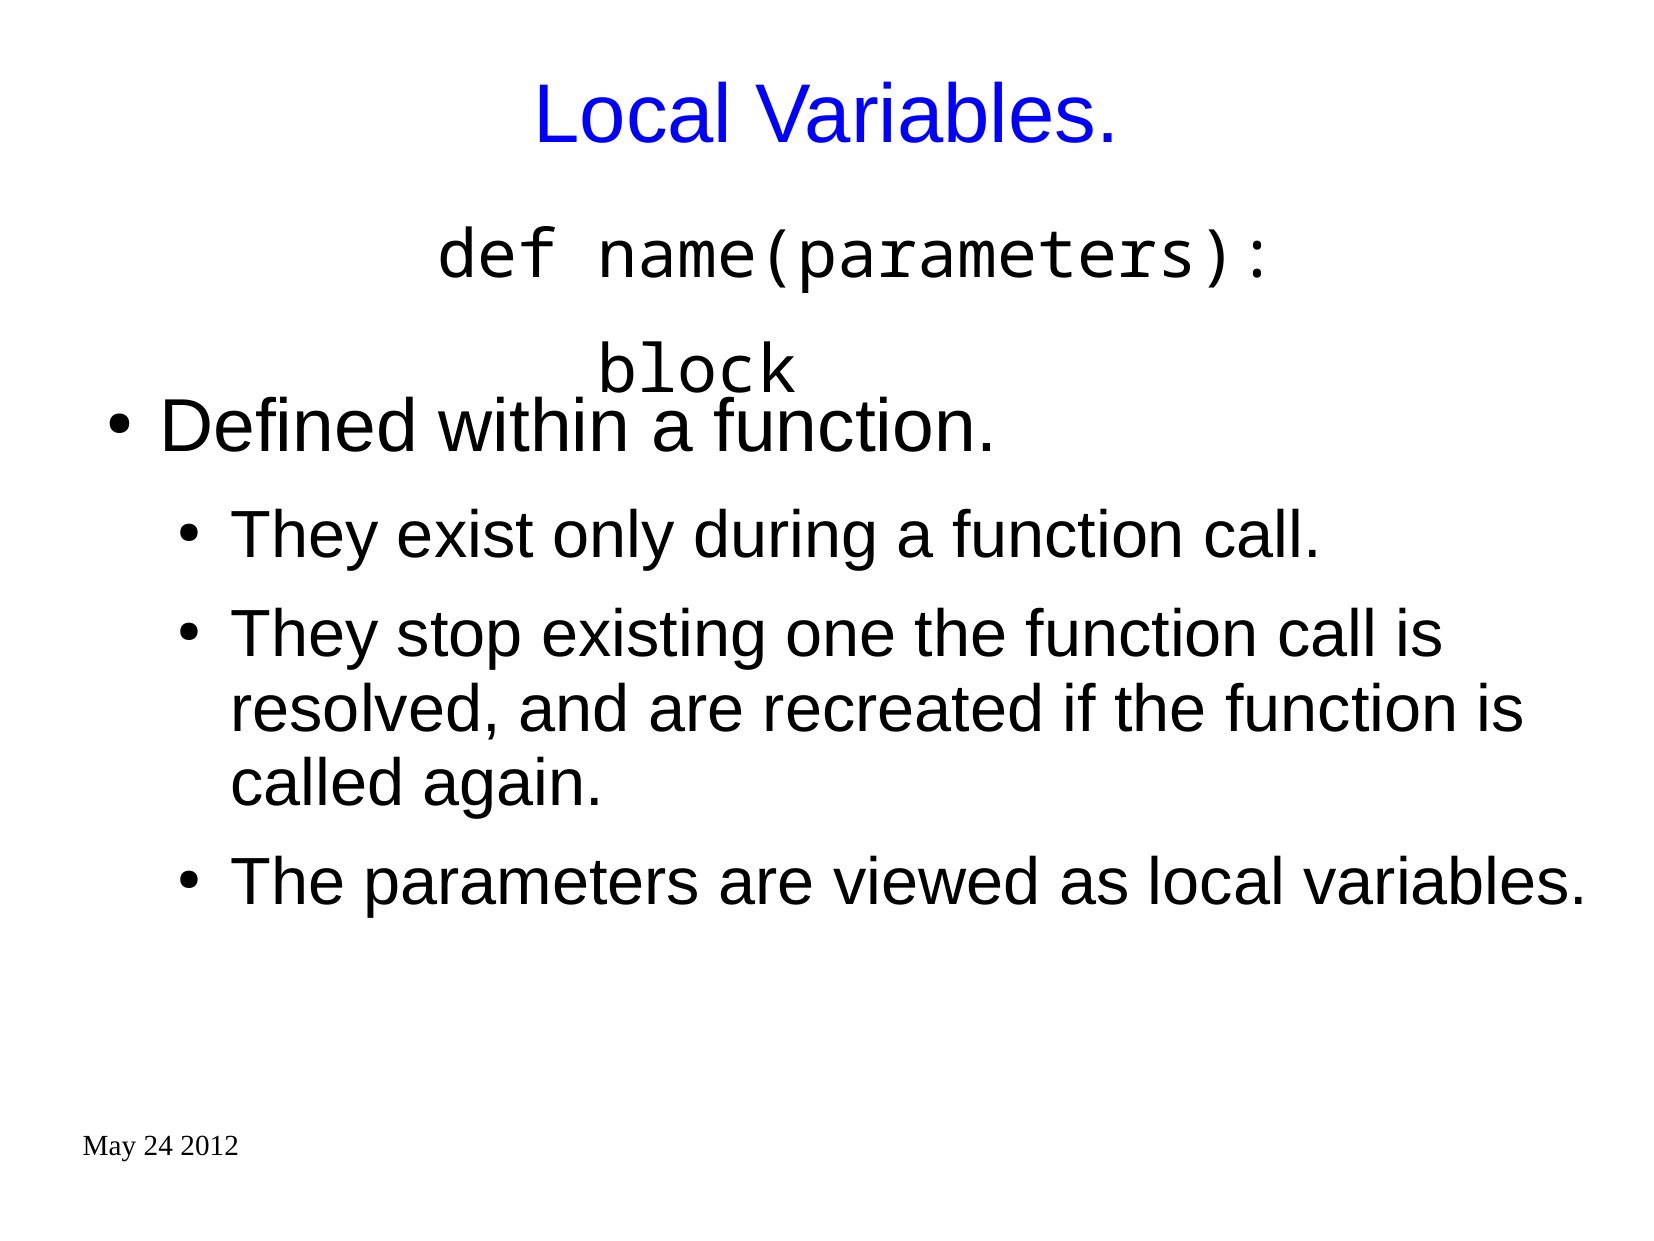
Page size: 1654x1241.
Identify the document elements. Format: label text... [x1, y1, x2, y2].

list Defined within a function. They exist only during a function call. They stop existing one the function call is resolved, and are recreated if the function is called again. The parameters are viewed as local variables. [88, 383, 1595, 1241]
list def name(parameters): block [295, 206, 1300, 384]
title Local Variables. [82, 49, 1571, 178]
